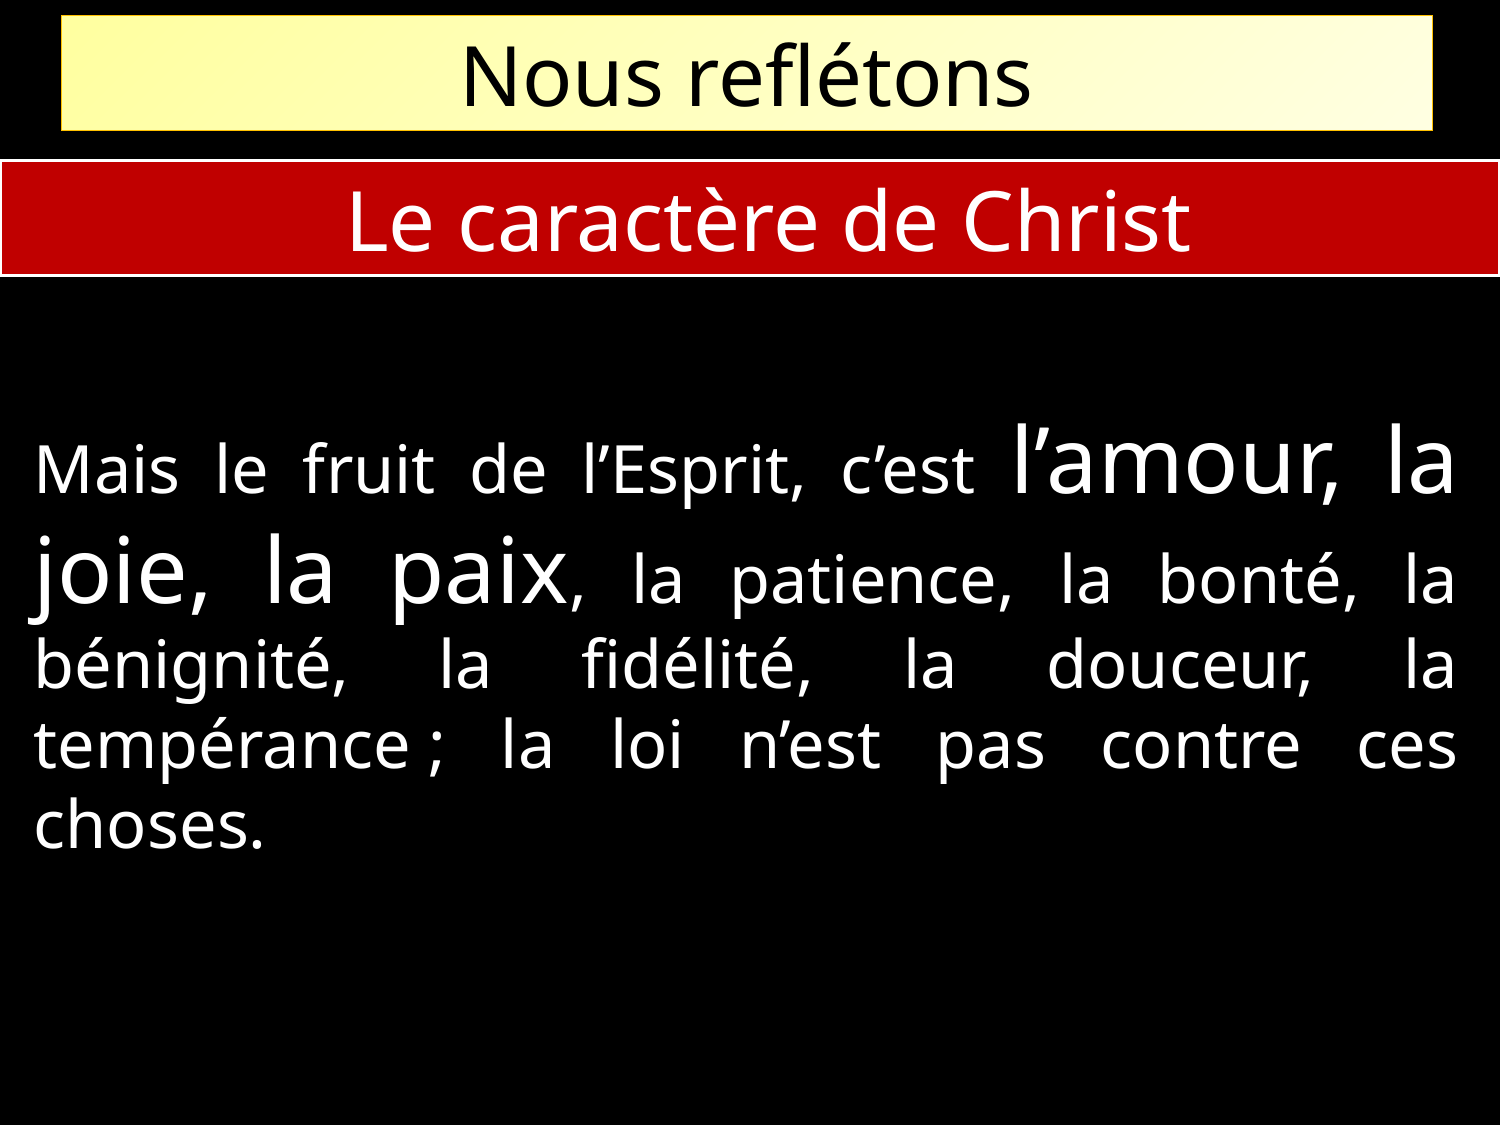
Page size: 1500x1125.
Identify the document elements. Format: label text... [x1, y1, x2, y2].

text_box Le caractère de Christ [0, 160, 1500, 276]
text_box Nous reflétons [61, 15, 1433, 131]
text_box Mais le fruit de l’Esprit, c’est l’amour, la joie, la paix, la patience, la bonté, la bénignité, la fidélité, la douceur, la tempérance ; la loi n’est pas contre ces choses. [19, 394, 1475, 870]
